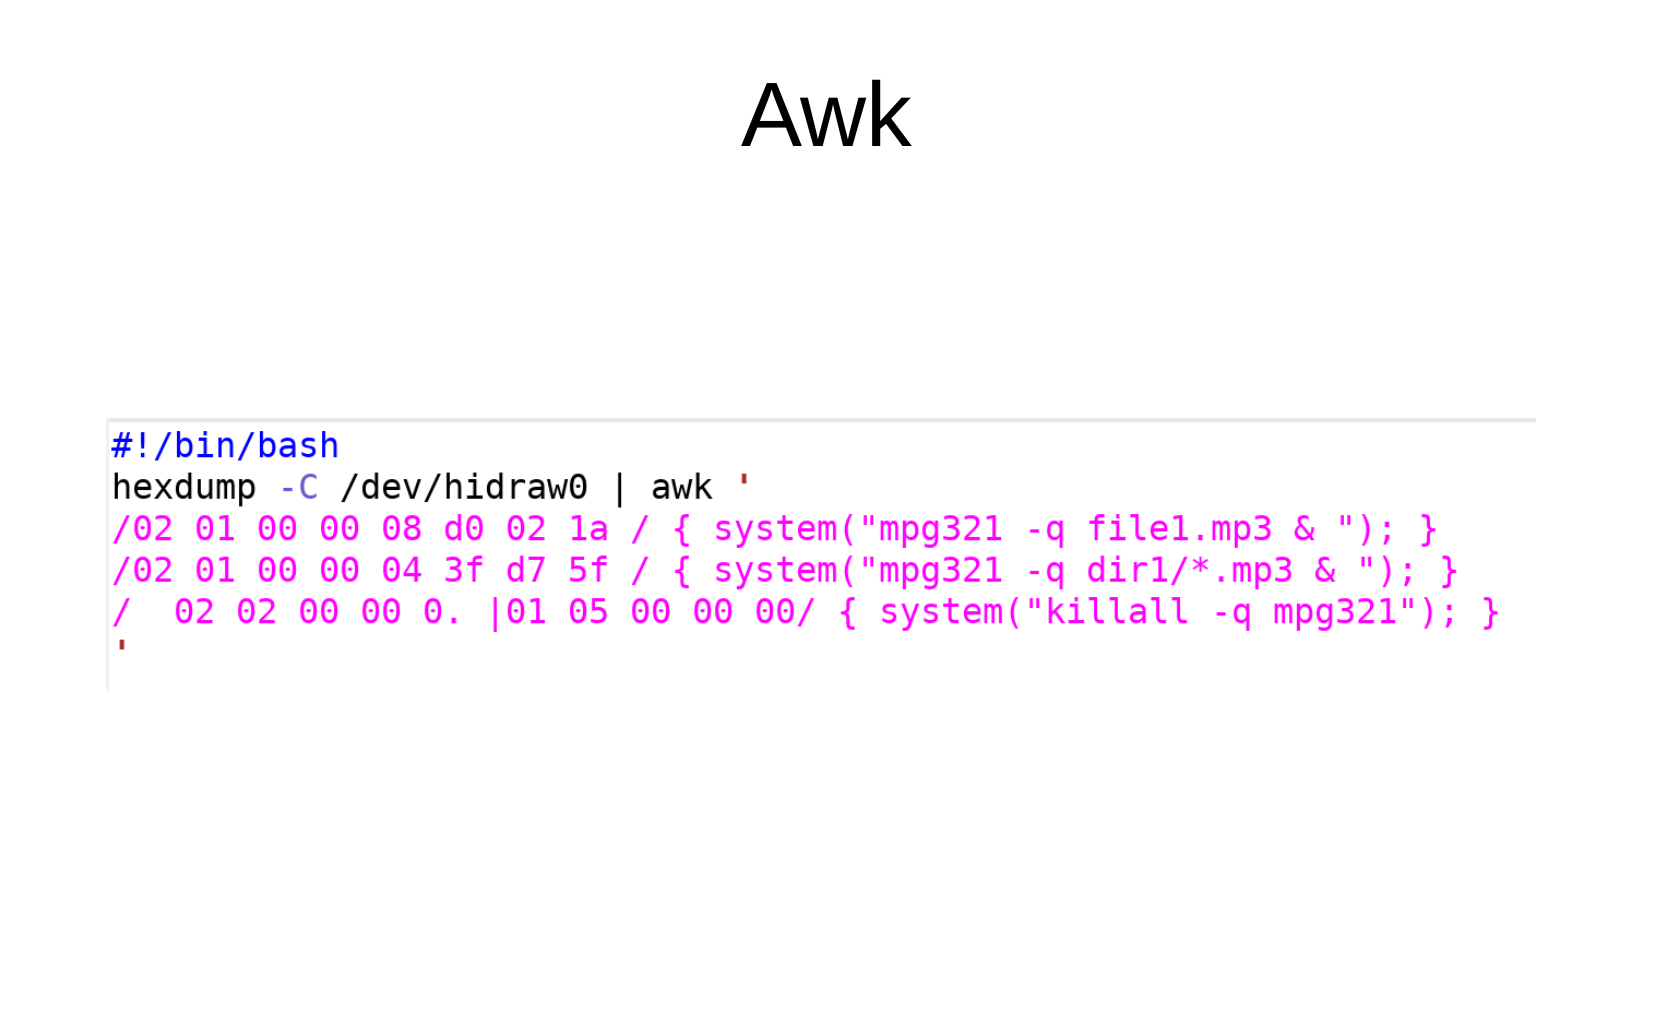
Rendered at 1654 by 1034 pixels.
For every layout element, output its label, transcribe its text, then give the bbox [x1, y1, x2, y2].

picture [106, 418, 1536, 691]
title Awk [82, 36, 1571, 193]
